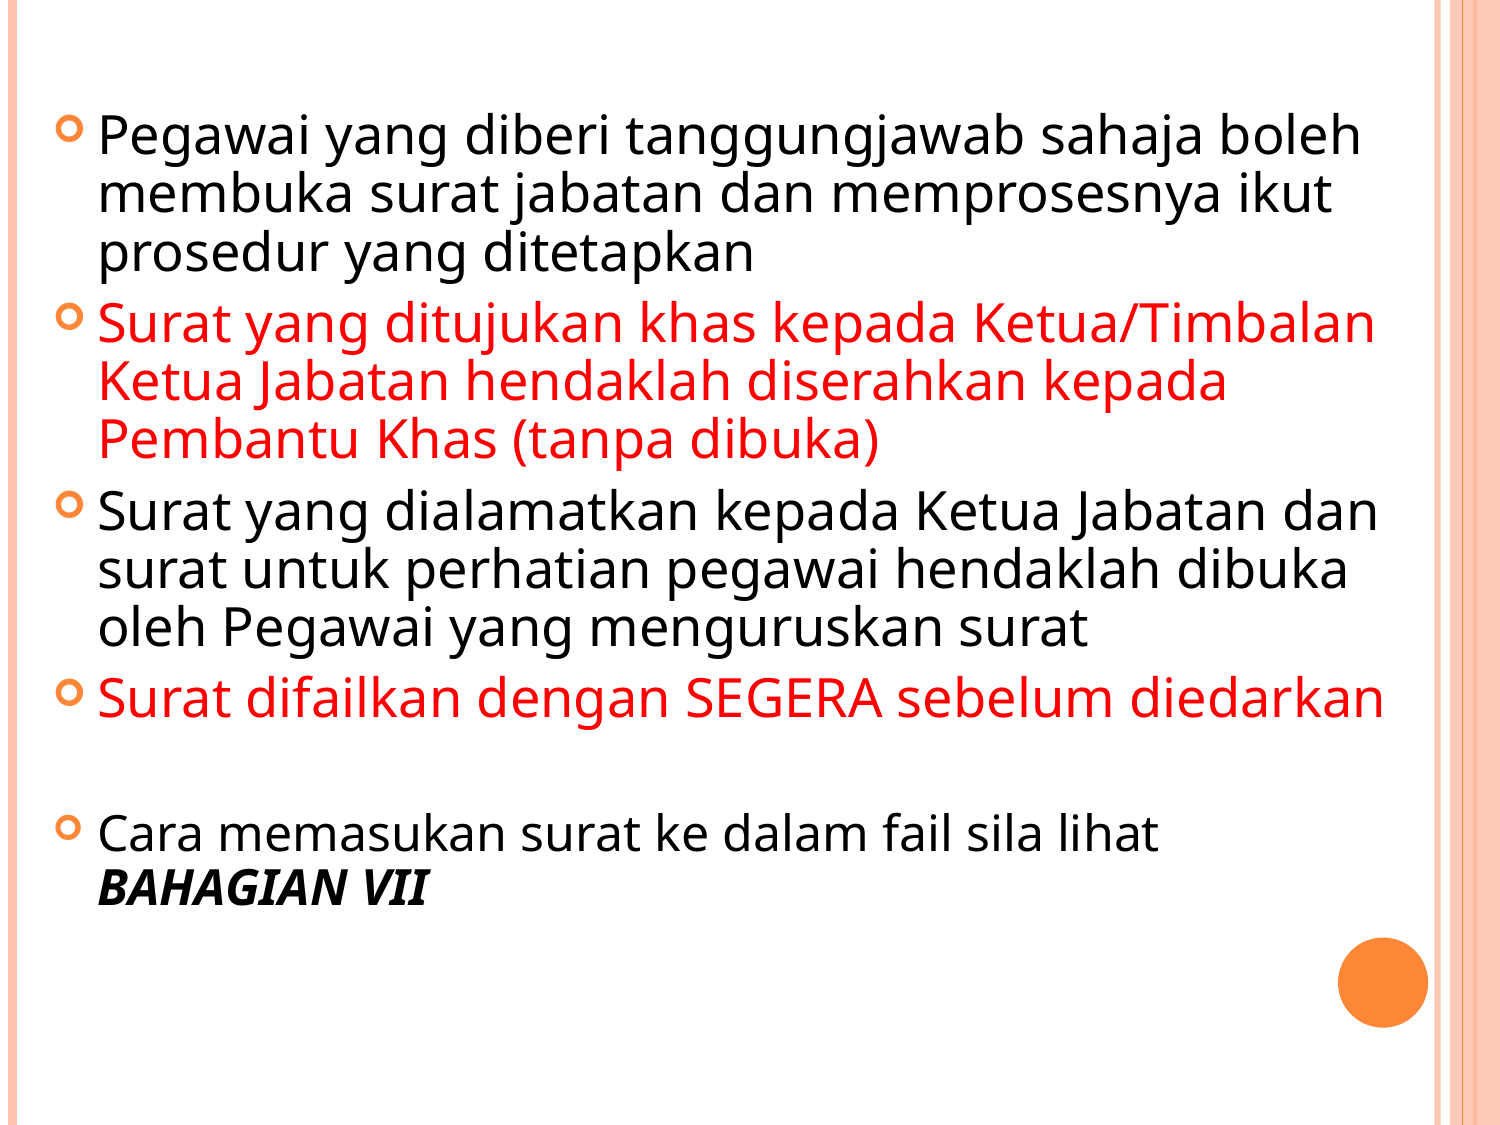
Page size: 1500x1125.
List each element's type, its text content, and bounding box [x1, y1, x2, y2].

list Pegawai yang diberi tanggungjawab sahaja boleh membuka surat jabatan dan memprosesnya ikut prosedur yang ditetapkan Surat yang ditujukan khas kepada Ketua/Timbalan Ketua Jabatan hendaklah diserahkan kepada Pembantu Khas (tanpa dibuka) Surat yang dialamatkan kepada Ketua Jabatan dan surat untuk perhatian pegawai hendaklah dibuka oleh Pegawai yang menguruskan surat Surat difailkan dengan SEGERA sebelum diedarkan Cara memasukan surat ke dalam fail sila lihat BAHAGIAN VII [37, 99, 1438, 1038]
